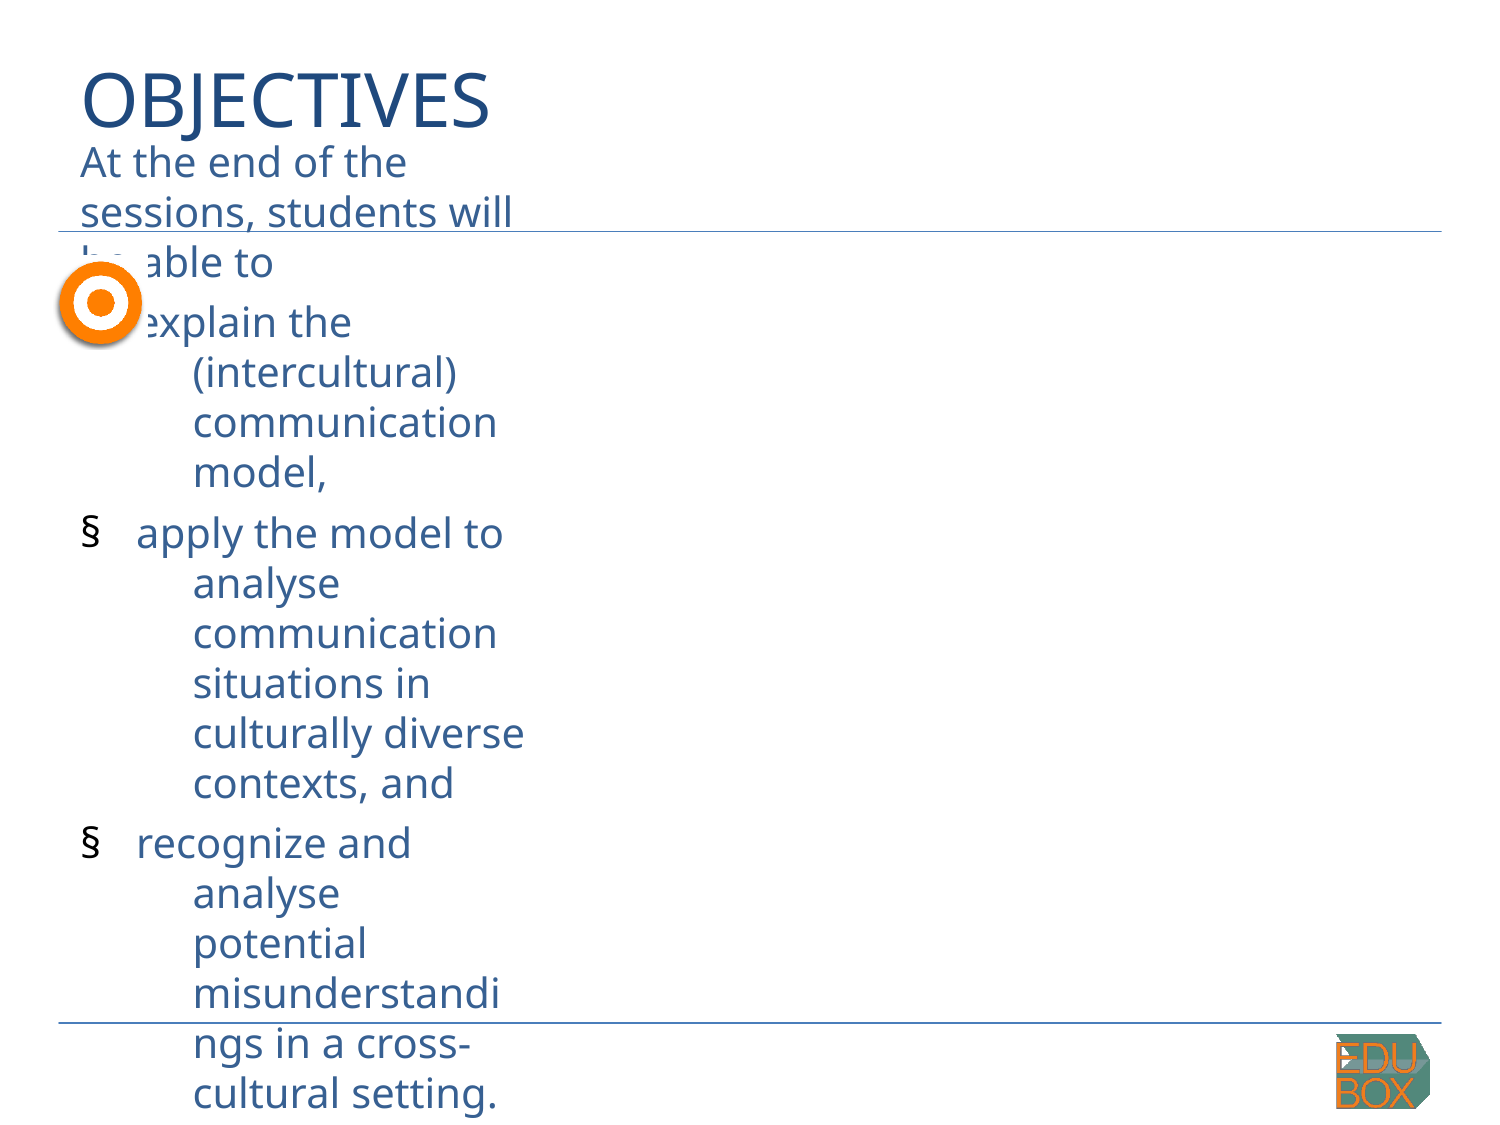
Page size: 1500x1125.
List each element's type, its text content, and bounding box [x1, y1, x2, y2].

picture [1328, 1028, 1437, 1114]
title OBJECTIVES [64, 42, 1040, 153]
list At the end of the sessions, students will be able to explain the (intercultural) communication model, apply the model to analyse communication situations in culturally diverse contexts, and recognize and analyse potential misunderstandings in a cross-cultural setting. [171, 267, 1436, 1017]
picture [53, 255, 148, 350]
